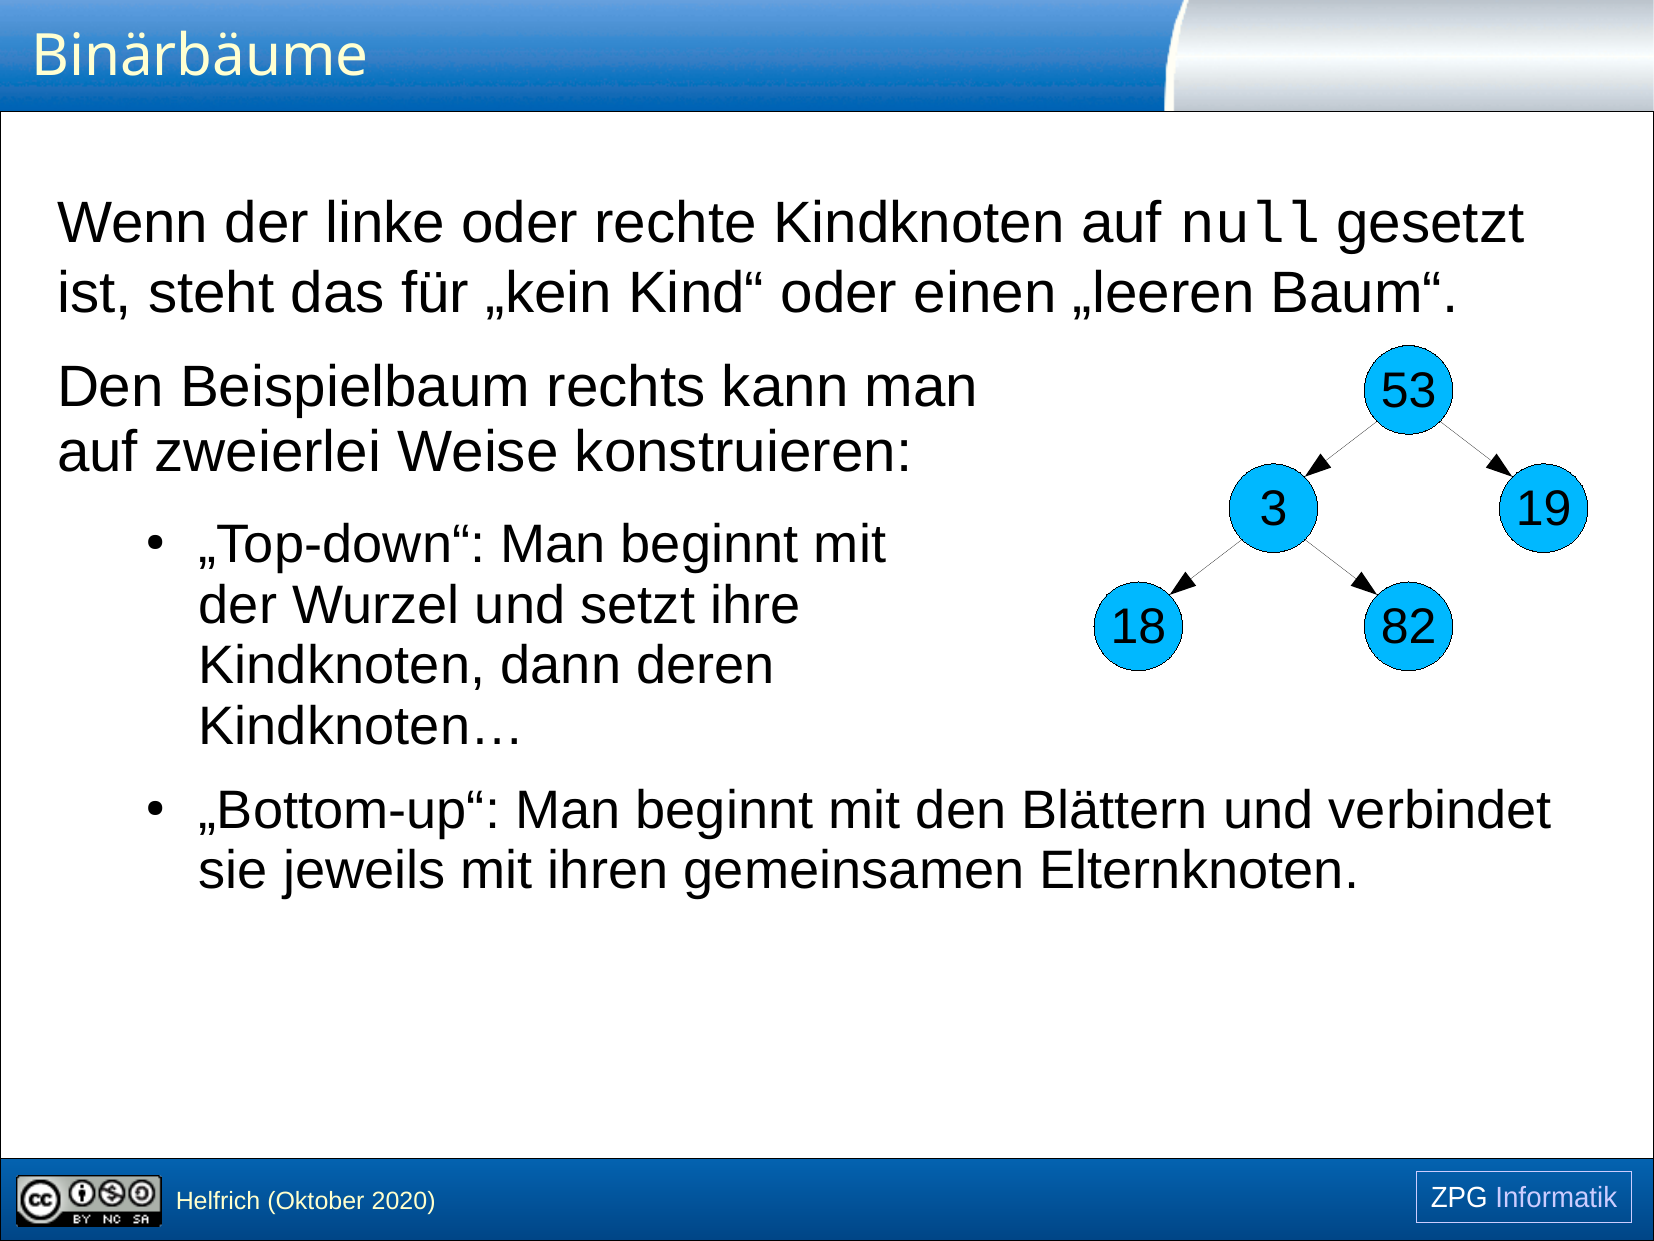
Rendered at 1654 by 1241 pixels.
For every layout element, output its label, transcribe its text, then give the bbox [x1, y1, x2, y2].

picture [16, 1175, 162, 1227]
text_box 53 [1364, 345, 1453, 435]
text_box 19 [1499, 463, 1588, 553]
text_box 18 [1093, 581, 1183, 671]
picture [0, 0, 1654, 111]
text_box 3 [1229, 463, 1318, 553]
title Binärbäume [31, 14, 1151, 92]
text_box 82 [1364, 581, 1453, 671]
list Wenn der linke oder rechte Kindknoten auf null gesetzt ist, steht das für „kein Kind“ oder einen „leeren Baum“. Den Beispielbaum rechts kann man auf zweierlei Weise konstruieren: „Top-down“: Man beginnt mit der Wurzel und setzt ihre Kindknoten, dann deren Kindknoten… „Bottom-up“: Man beginnt mit den Blättern und verbindet sie jeweils mit ihren gemeinsamen Elternknoten. [57, 189, 1605, 909]
